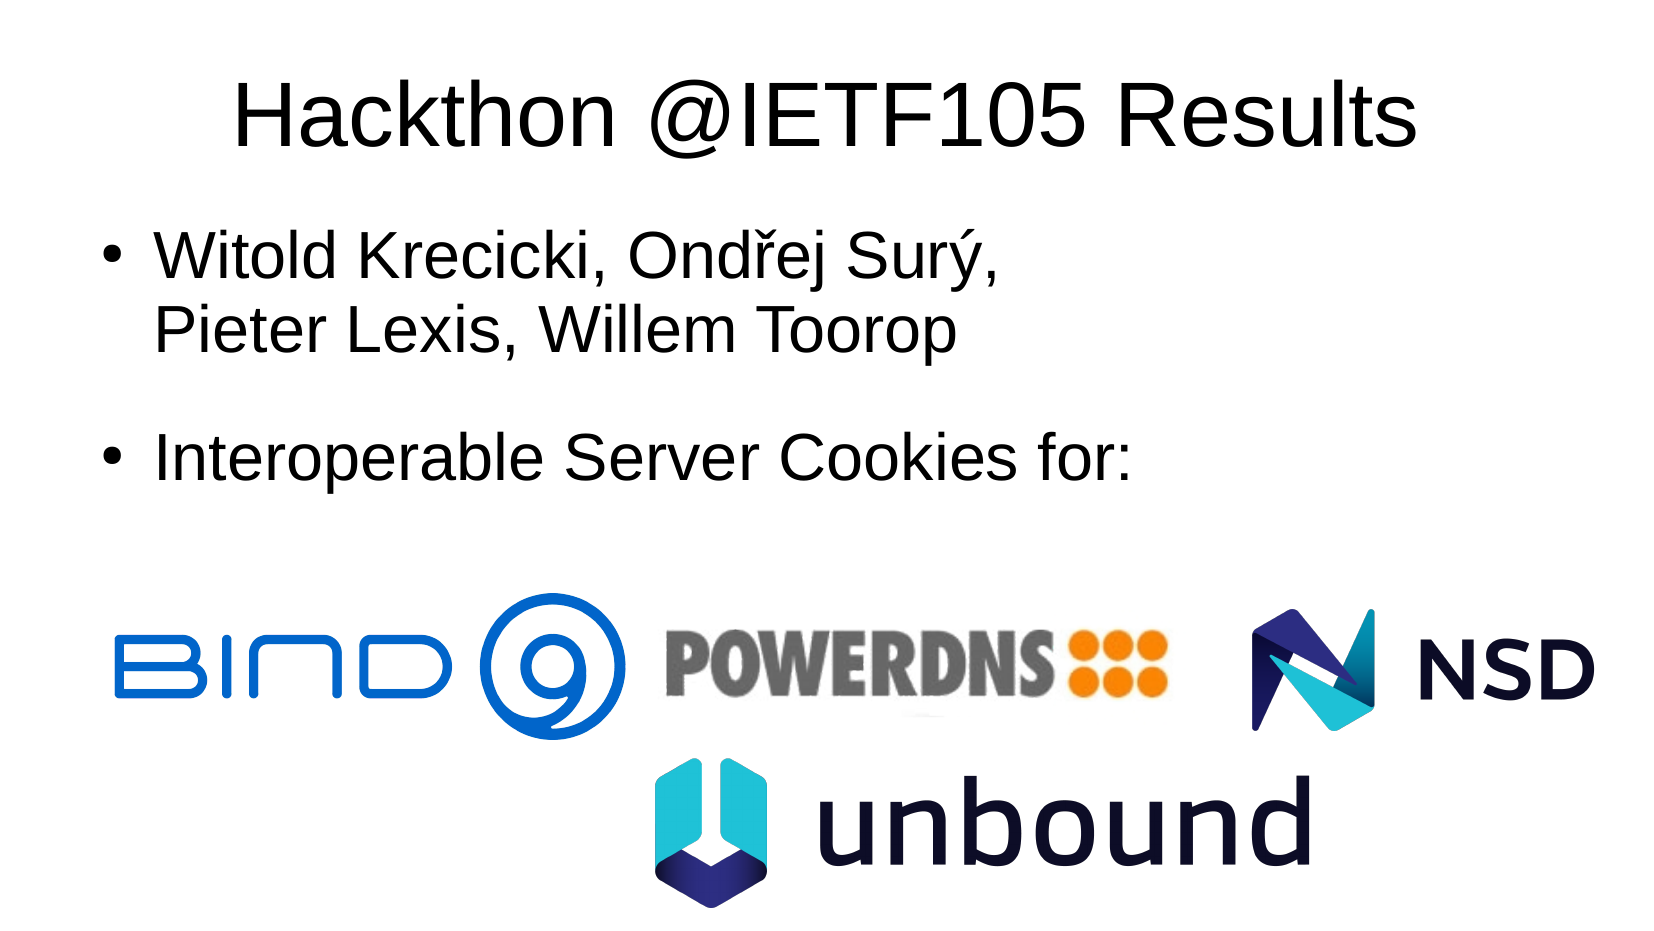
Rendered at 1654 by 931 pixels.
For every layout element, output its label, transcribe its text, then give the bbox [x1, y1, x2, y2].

list Witold Krecicki, Ondřej Surý, Pieter Lexis, Willem Toorop Interoperable Server Cookies for: [82, 217, 1571, 758]
title Hackthon @IETF105 Results [82, 37, 1571, 193]
picture [114, 549, 1654, 931]
